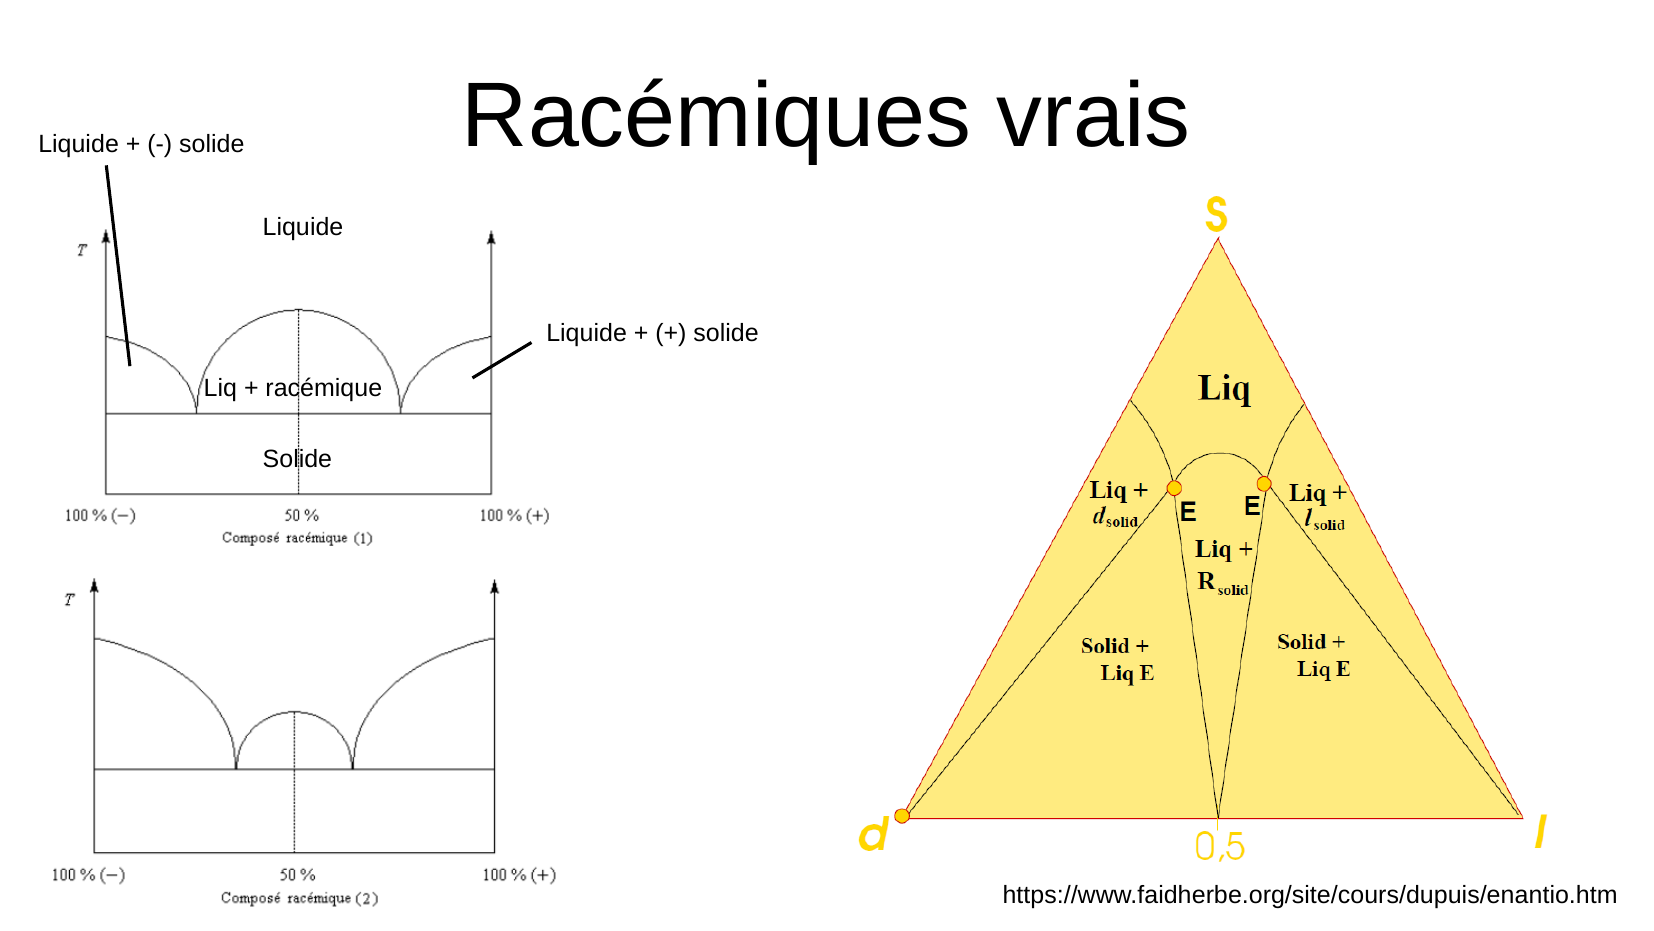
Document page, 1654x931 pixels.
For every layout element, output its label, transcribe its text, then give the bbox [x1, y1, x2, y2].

text_box Solide [248, 437, 461, 480]
text_box Liquide + (+) solide [531, 311, 839, 355]
text_box https://www.faidherbe.org/site/cours/dupuis/enantio.htm [987, 873, 1654, 931]
text_box Liquide + (-) solide [23, 122, 296, 194]
picture [47, 207, 581, 917]
text_box Liq + racémique [188, 366, 402, 409]
title Racémiques vrais [82, 37, 1571, 193]
text_box Liquide [248, 205, 461, 249]
picture [851, 189, 1571, 875]
